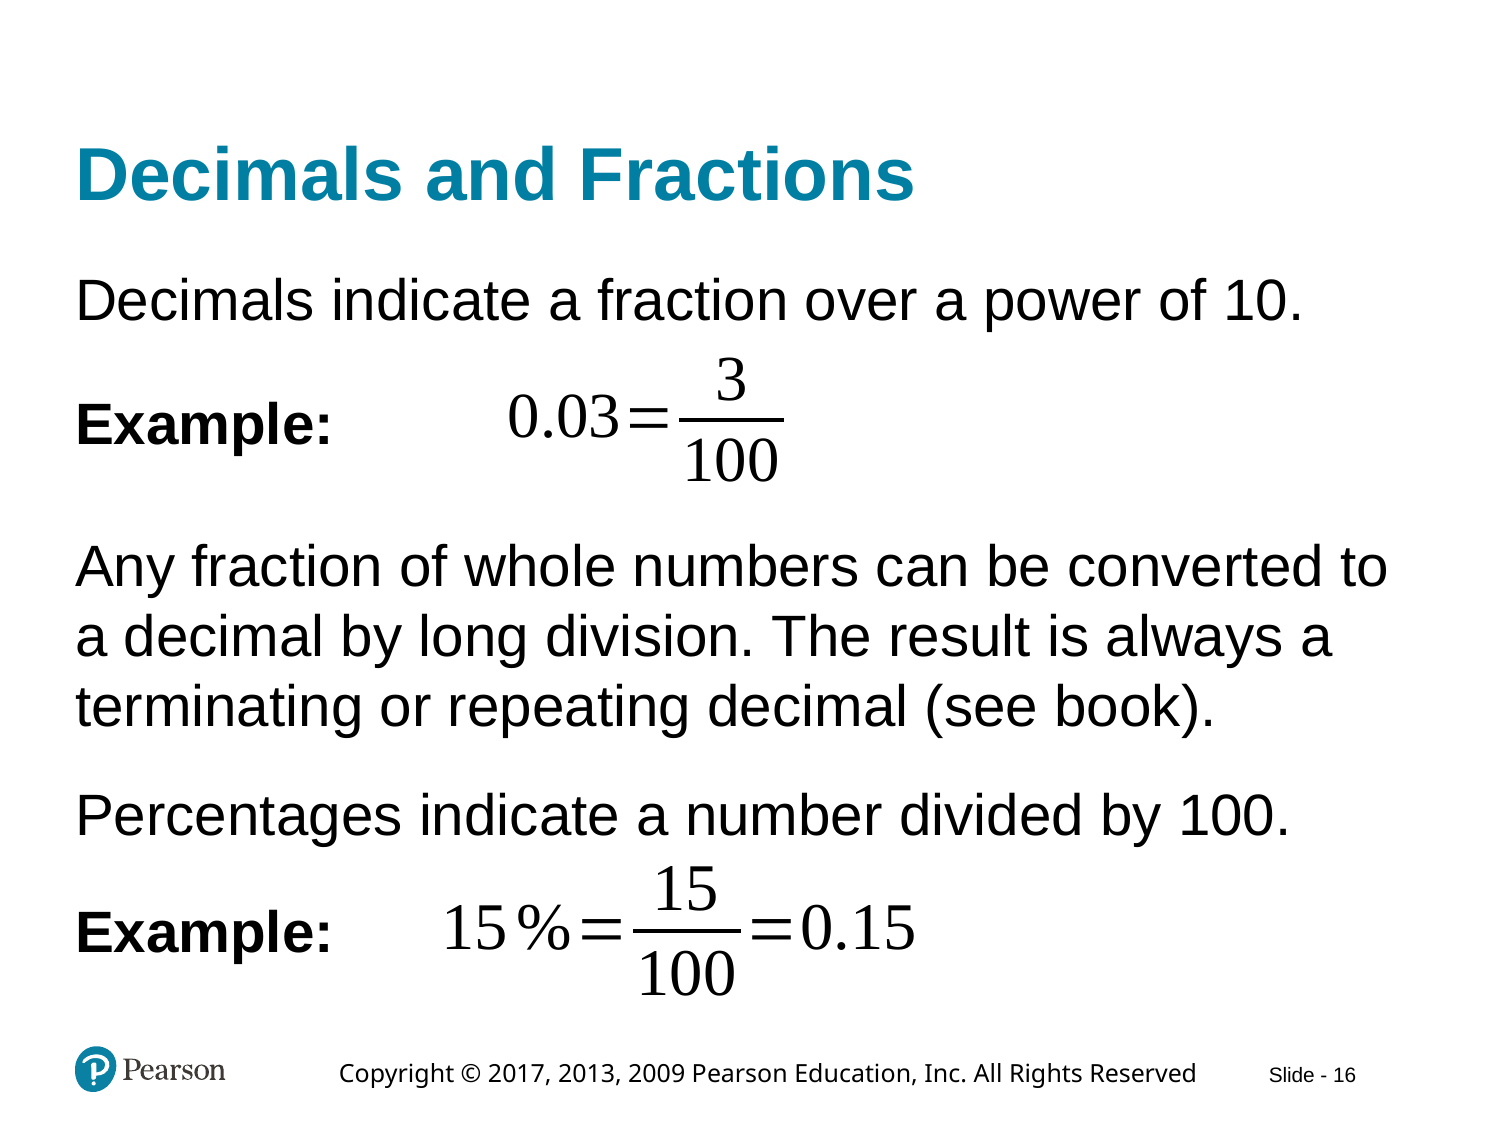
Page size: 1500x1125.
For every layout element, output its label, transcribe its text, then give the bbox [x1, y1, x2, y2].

list Example: [75, 386, 376, 462]
list Example: [75, 894, 376, 970]
list Percentages indicate a number divided by 100. [75, 776, 1426, 869]
title Decimals and Fractions [75, 35, 1425, 216]
chart [441, 851, 920, 1010]
list Any fraction of whole numbers can be converted to a decimal by long division. The result is always a terminating or repeating decimal (see book). [75, 528, 1426, 739]
chart [506, 343, 788, 496]
list Decimals indicate a fraction over a power of 10. [75, 262, 1425, 338]
